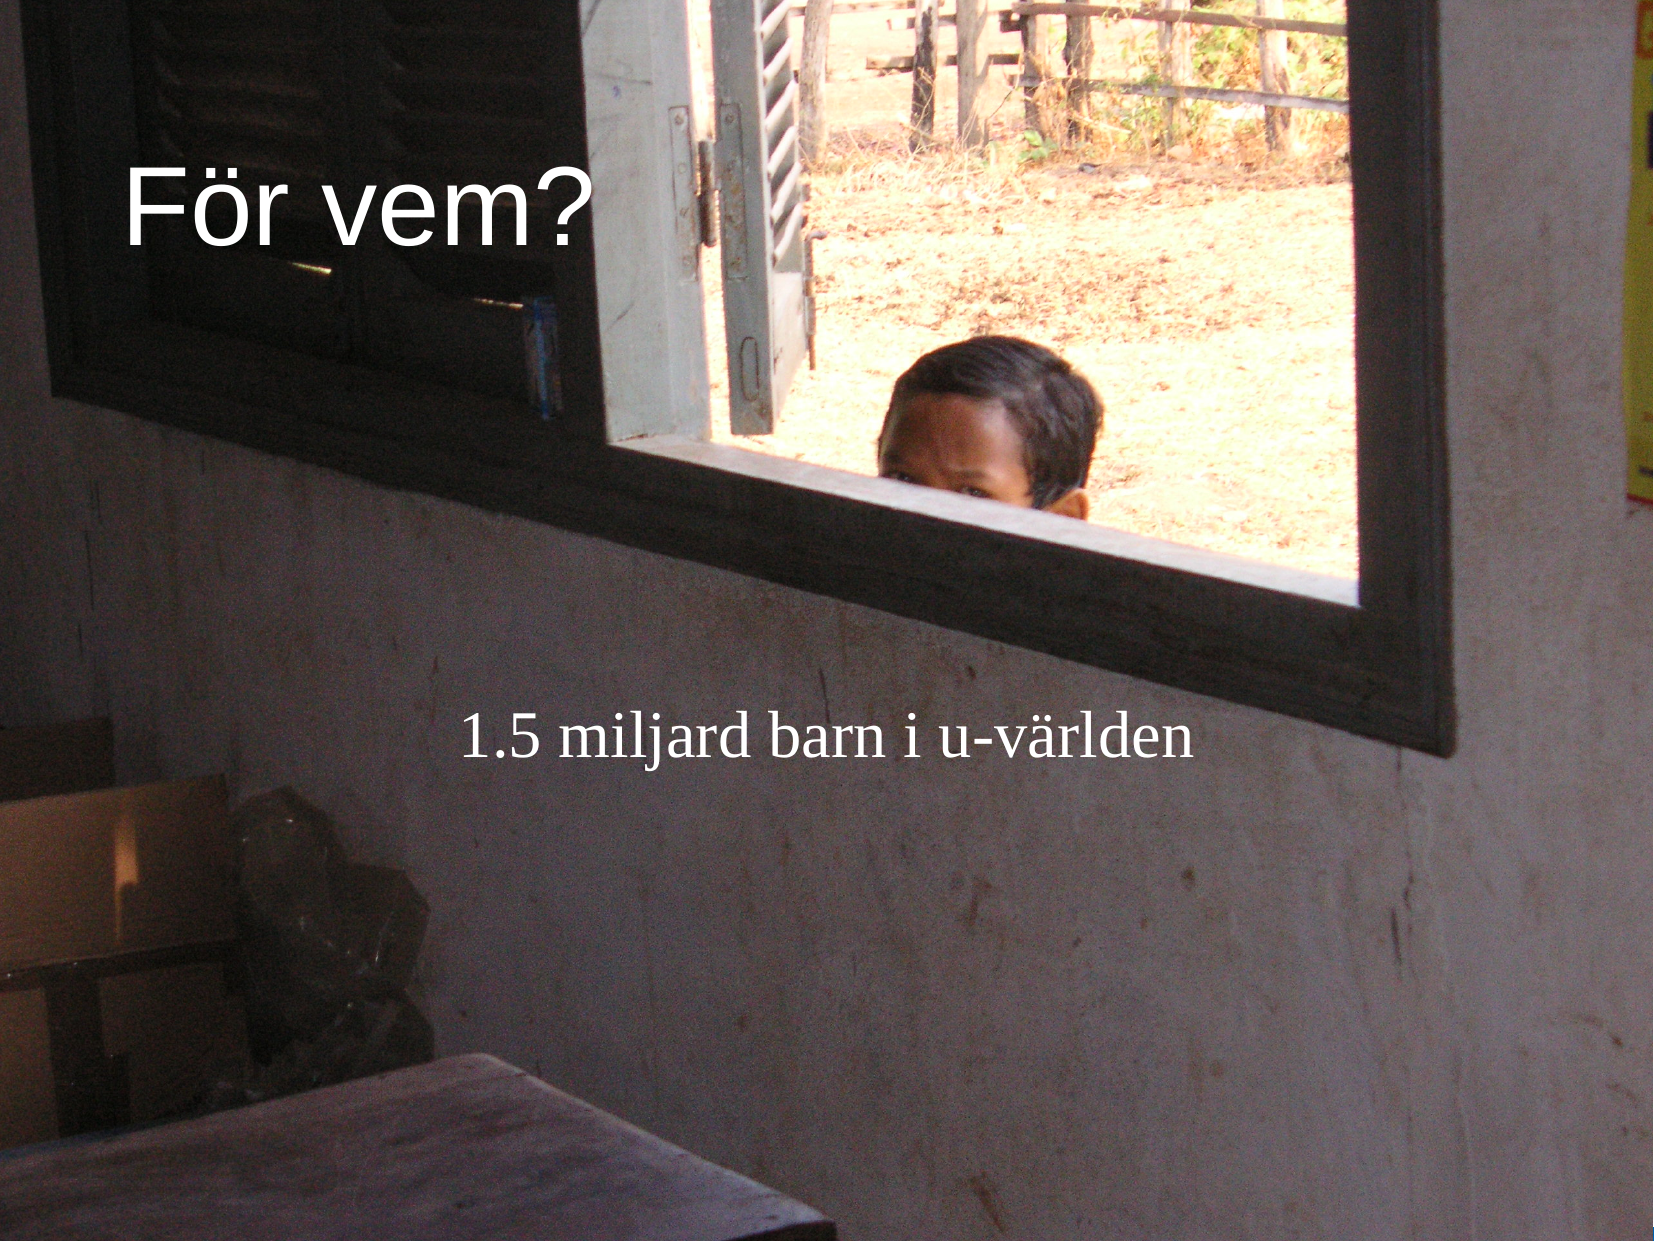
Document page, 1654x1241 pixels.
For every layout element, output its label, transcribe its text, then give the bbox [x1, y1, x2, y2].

picture [0, 0, 1653, 1241]
subtitle 1.5 miljard barn i u-världen [121, 344, 1534, 1127]
title För vem? [121, 102, 1534, 310]
